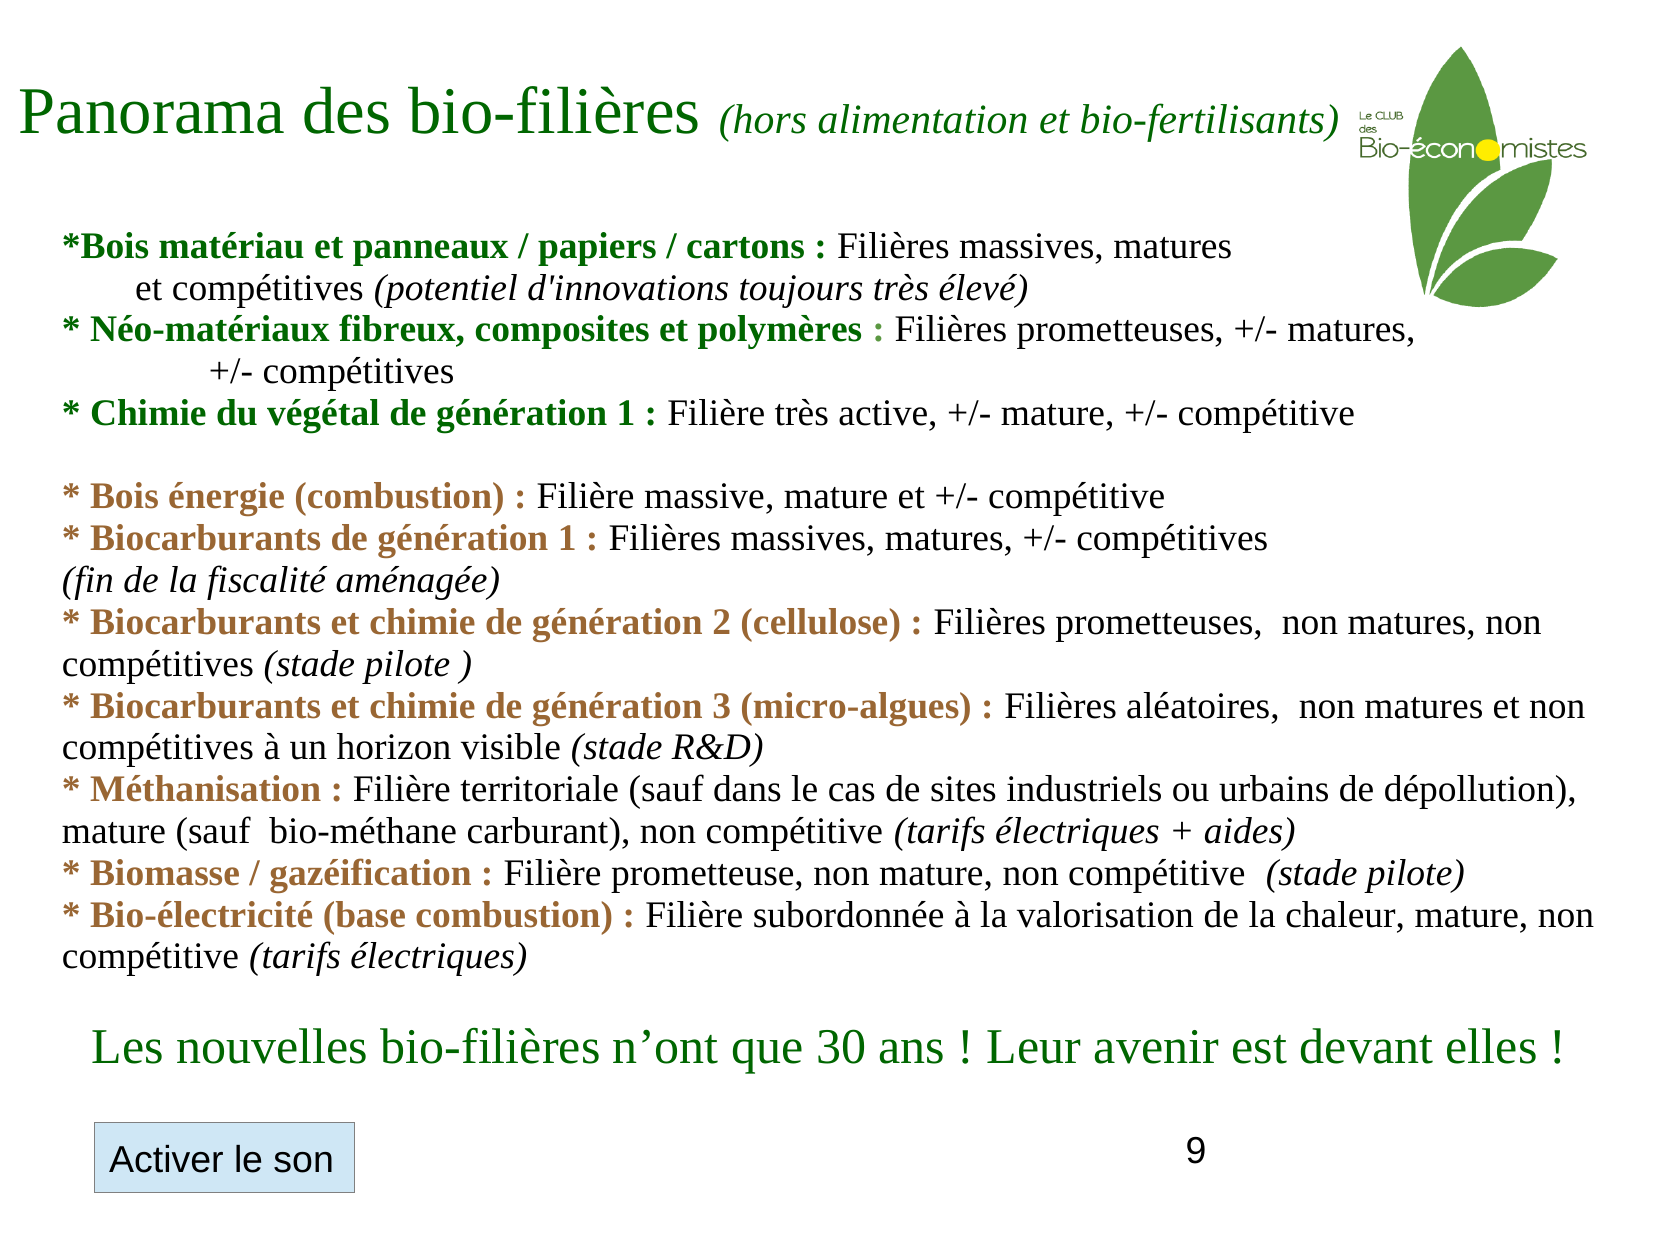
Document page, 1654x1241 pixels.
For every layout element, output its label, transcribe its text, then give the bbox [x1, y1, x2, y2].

picture [1358, 29, 1606, 217]
text_box *Bois matériau et panneaux / papiers / cartons : Filières massives, matures et compétitives (potentiel d'innovations toujours très élevé) * Néo-matériaux fibreux, composites et polymères : Filières prometteuses, +/- matures, +/- compétitives * Chimie du végétal de génération 1 : Filière très active, +/- mature, +/- compétitive * Bois énergie (combustion) : Filière massive, mature et +/- compétitive * Biocarburants de génération 1 : Filières massives, matures, +/- compétitives (fin de la fiscalité aménagée) * Biocarburants et chimie de génération 2 (cellulose) : Filières prometteuses, non matures, non compétitives (stade pilote ) * Biocarburants et chimie de génération 3 (micro-algues) : Filières aléatoires, non matures et non compétitives à un horizon visible (stade R&D) * Méthanisation : Filière territoriale (sauf dans le cas de sites industriels ou urbains de dépollution), mature (sauf bio-méthane carburant), non compétitive (tarifs électriques + aides) * Biomasse / gazéification : Filière prometteuse, non mature, non compétitive (stade pilote) * Bio-électricité (base combustion) : Filière subordonnée à la valorisation de la chaleur, mature, non compétitive (tarifs électriques) Les nouvelles bio-filières n’ont que 30 ans ! Leur avenir est devant elles ! [47, 217, 1625, 1083]
text_box Panorama des bio-filières (hors alimentation et bio-fertilisants) [0, 24, 1359, 195]
text_box <numéro> [1185, 1129, 1560, 1204]
text_box Activer le son [94, 1122, 355, 1193]
